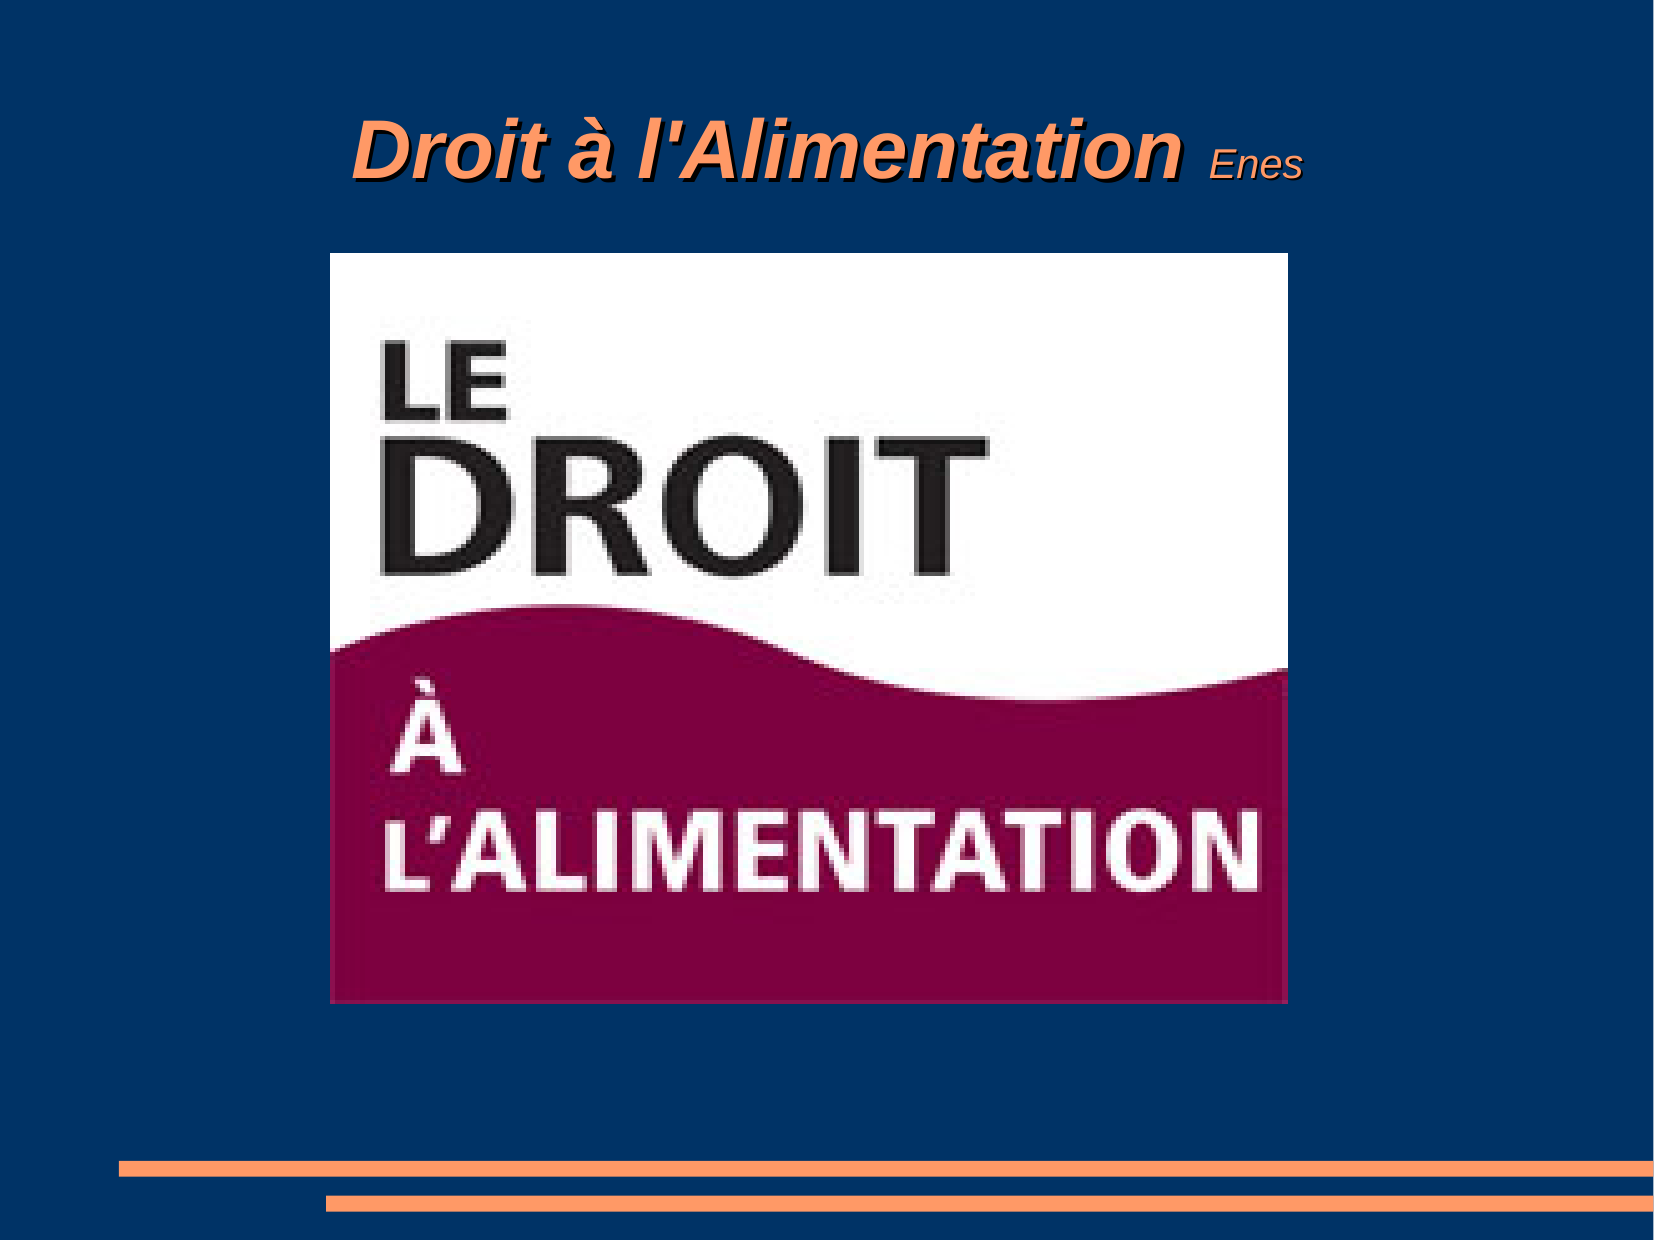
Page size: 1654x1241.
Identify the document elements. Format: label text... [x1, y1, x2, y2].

picture [330, 253, 1288, 1004]
title Droit à l'Alimentation Enes [121, 46, 1534, 254]
